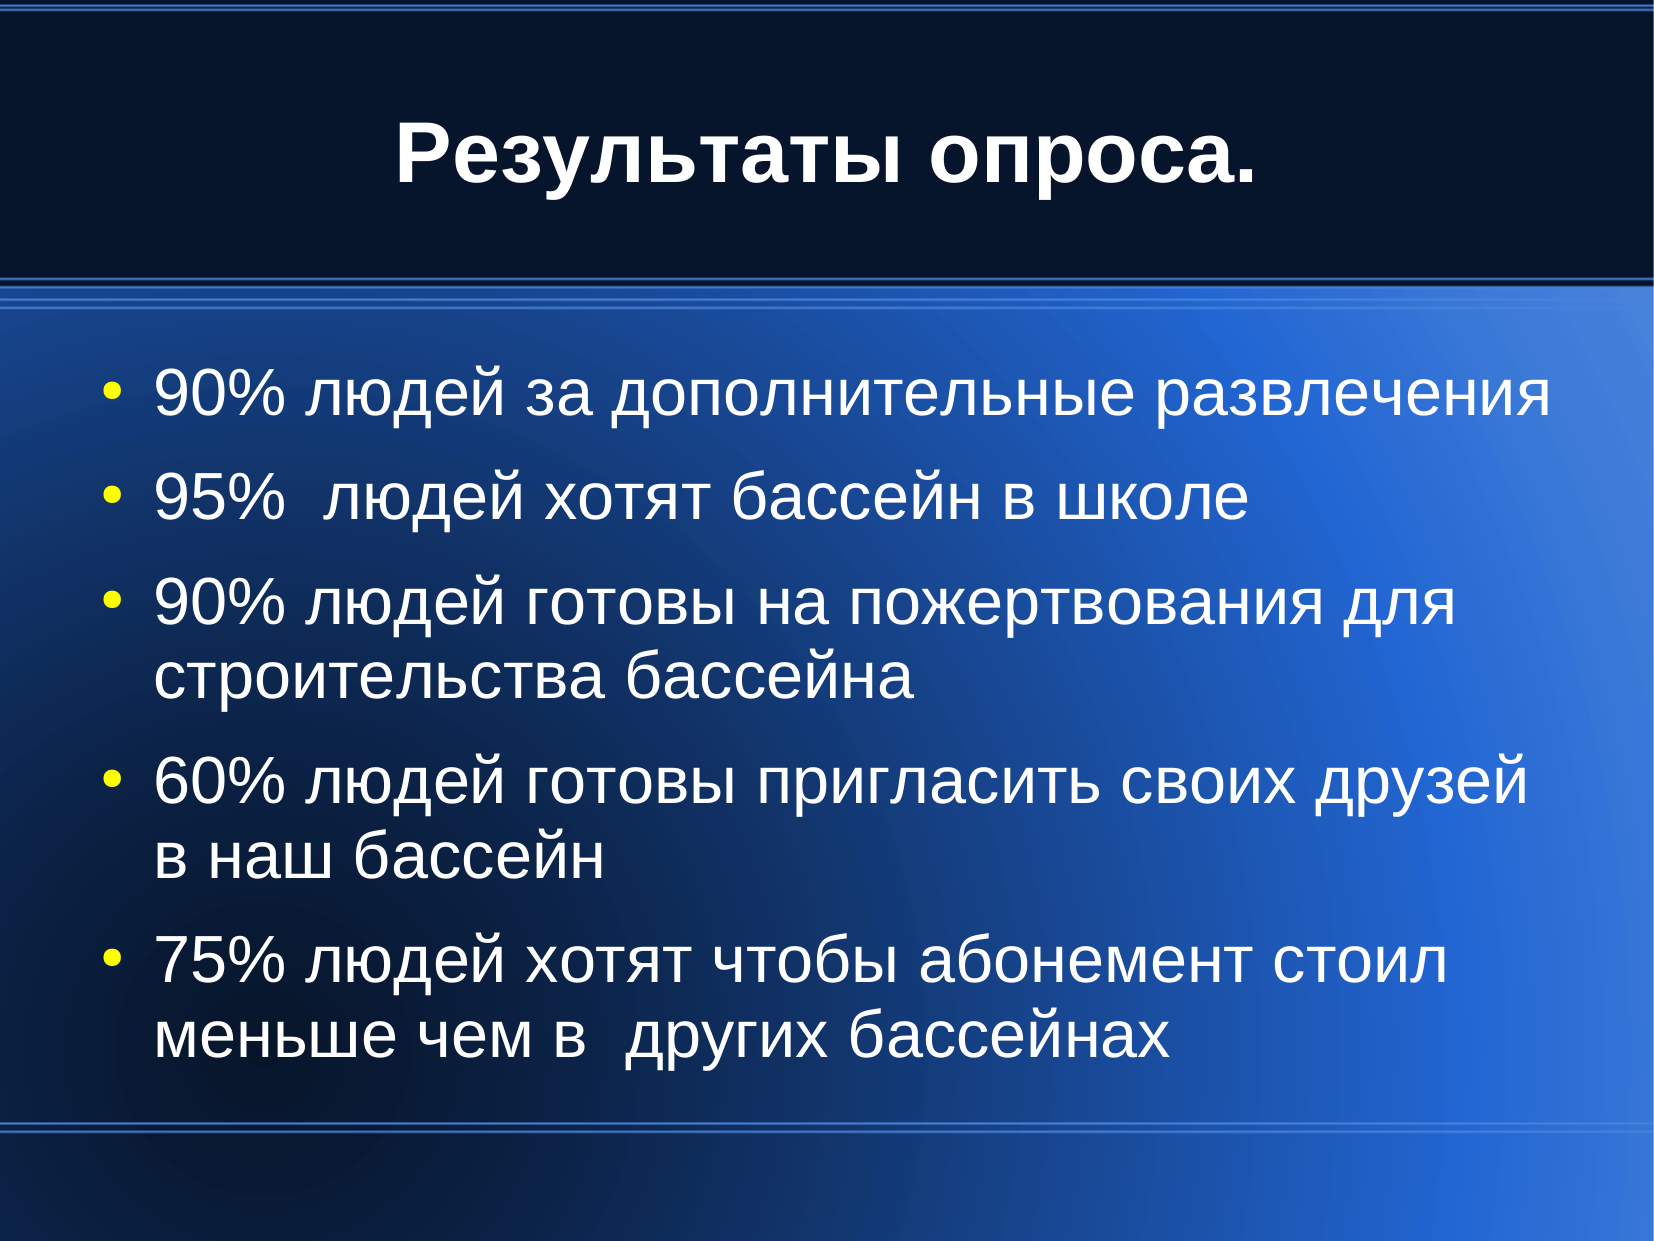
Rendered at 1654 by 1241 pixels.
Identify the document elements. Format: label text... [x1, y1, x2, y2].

title Результаты опроса. [82, 49, 1571, 257]
list 90% людей за дополнительные развлечения 95% людей хотят бассейн в школе 90% людей готовы на пожертвования для строительства бассейна 60% людей готовы пригласить своих друзей в наш бассейн 75% людей хотят чтобы абонемент стоил меньше чем в других бассейнах [82, 355, 1571, 1174]
picture [0, 0, 1654, 1241]
